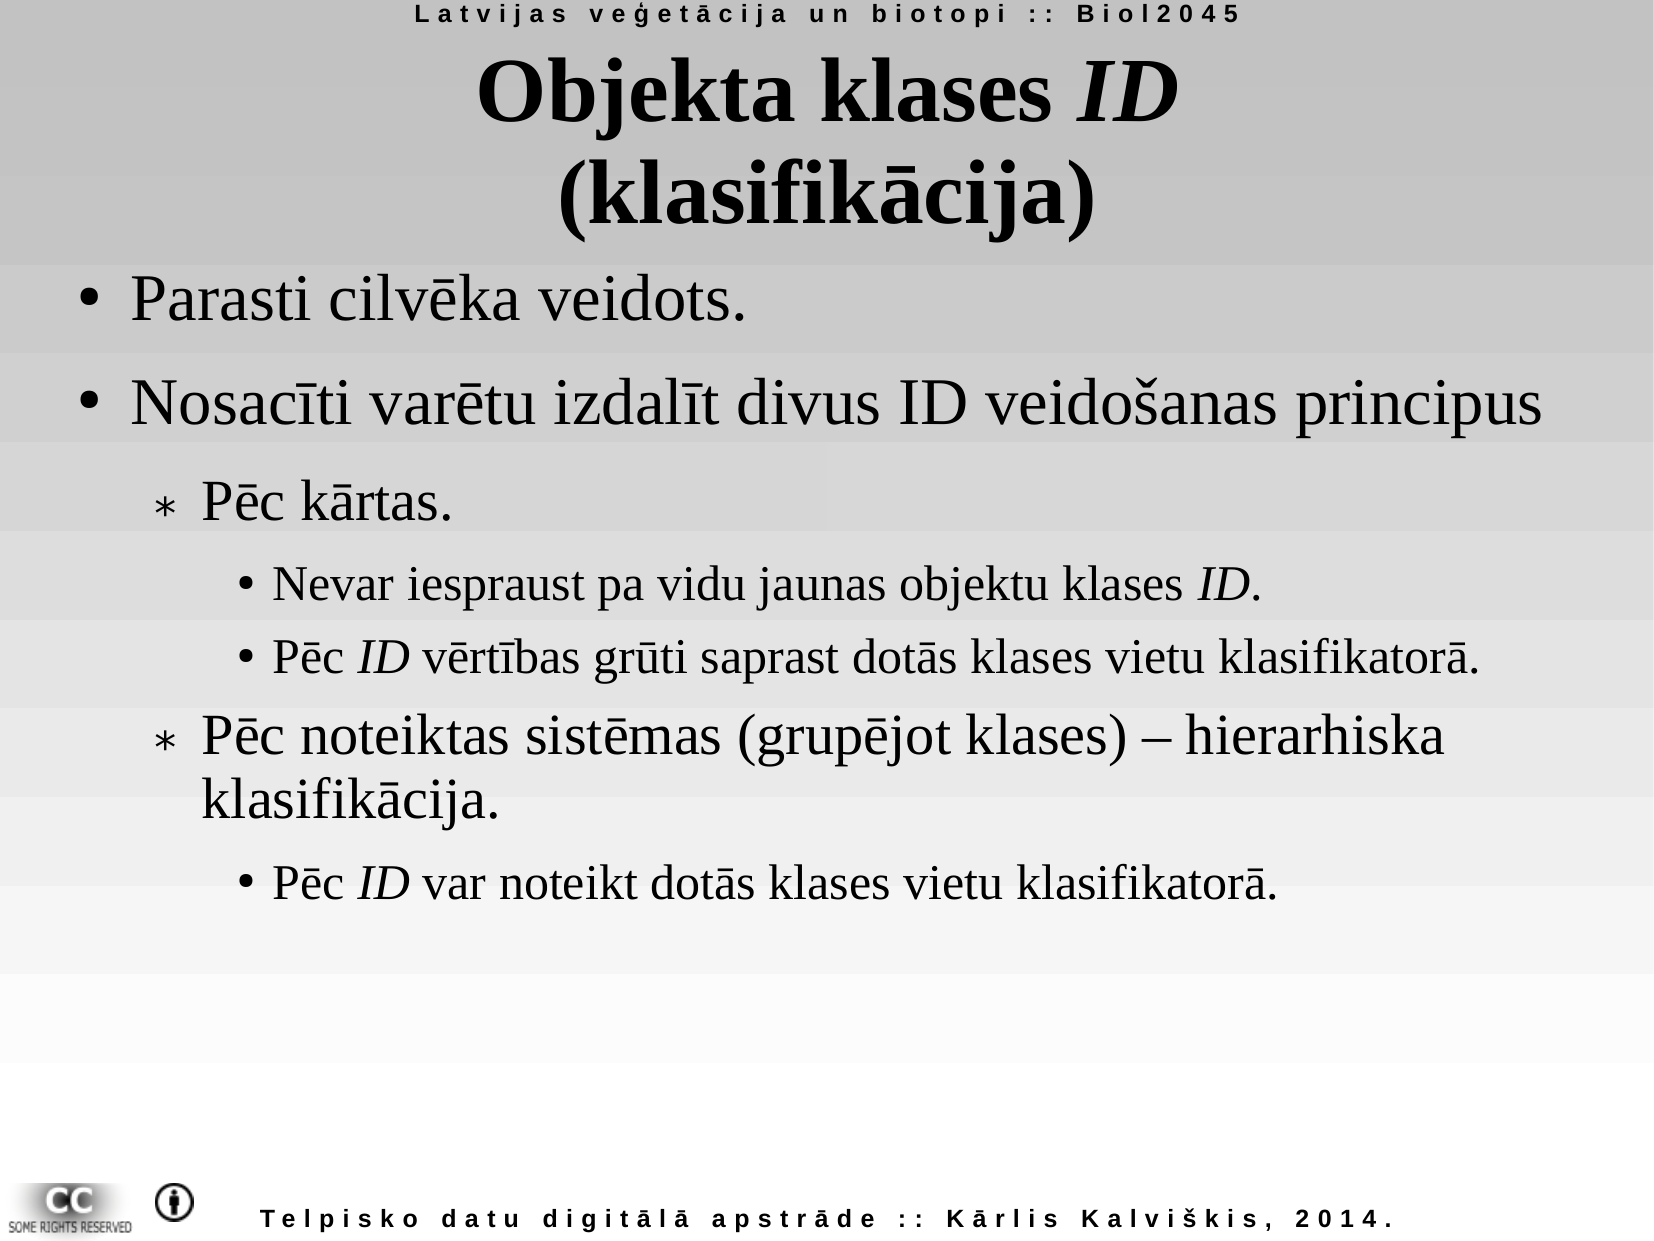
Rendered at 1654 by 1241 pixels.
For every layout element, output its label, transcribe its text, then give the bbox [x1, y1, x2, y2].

title Objekta klases ID (klasifikācija) [59, 37, 1596, 246]
picture [0, 0, 1654, 1241]
list Parasti cilvēka veidots. Nosacīti varētu izdalīt divus ID veidošanas principus Pēc kārtas. Nevar iespraust pa vidu jaunas objektu klases ID. Pēc ID vērtības grūti saprast dotās klases vietu klasifikatorā. Pēc noteiktas sistēmas (grupējot klases) – hierarhiska klasifikācija. Pēc ID var noteikt dotās klases vietu klasifikatorā. [59, 261, 1596, 1175]
